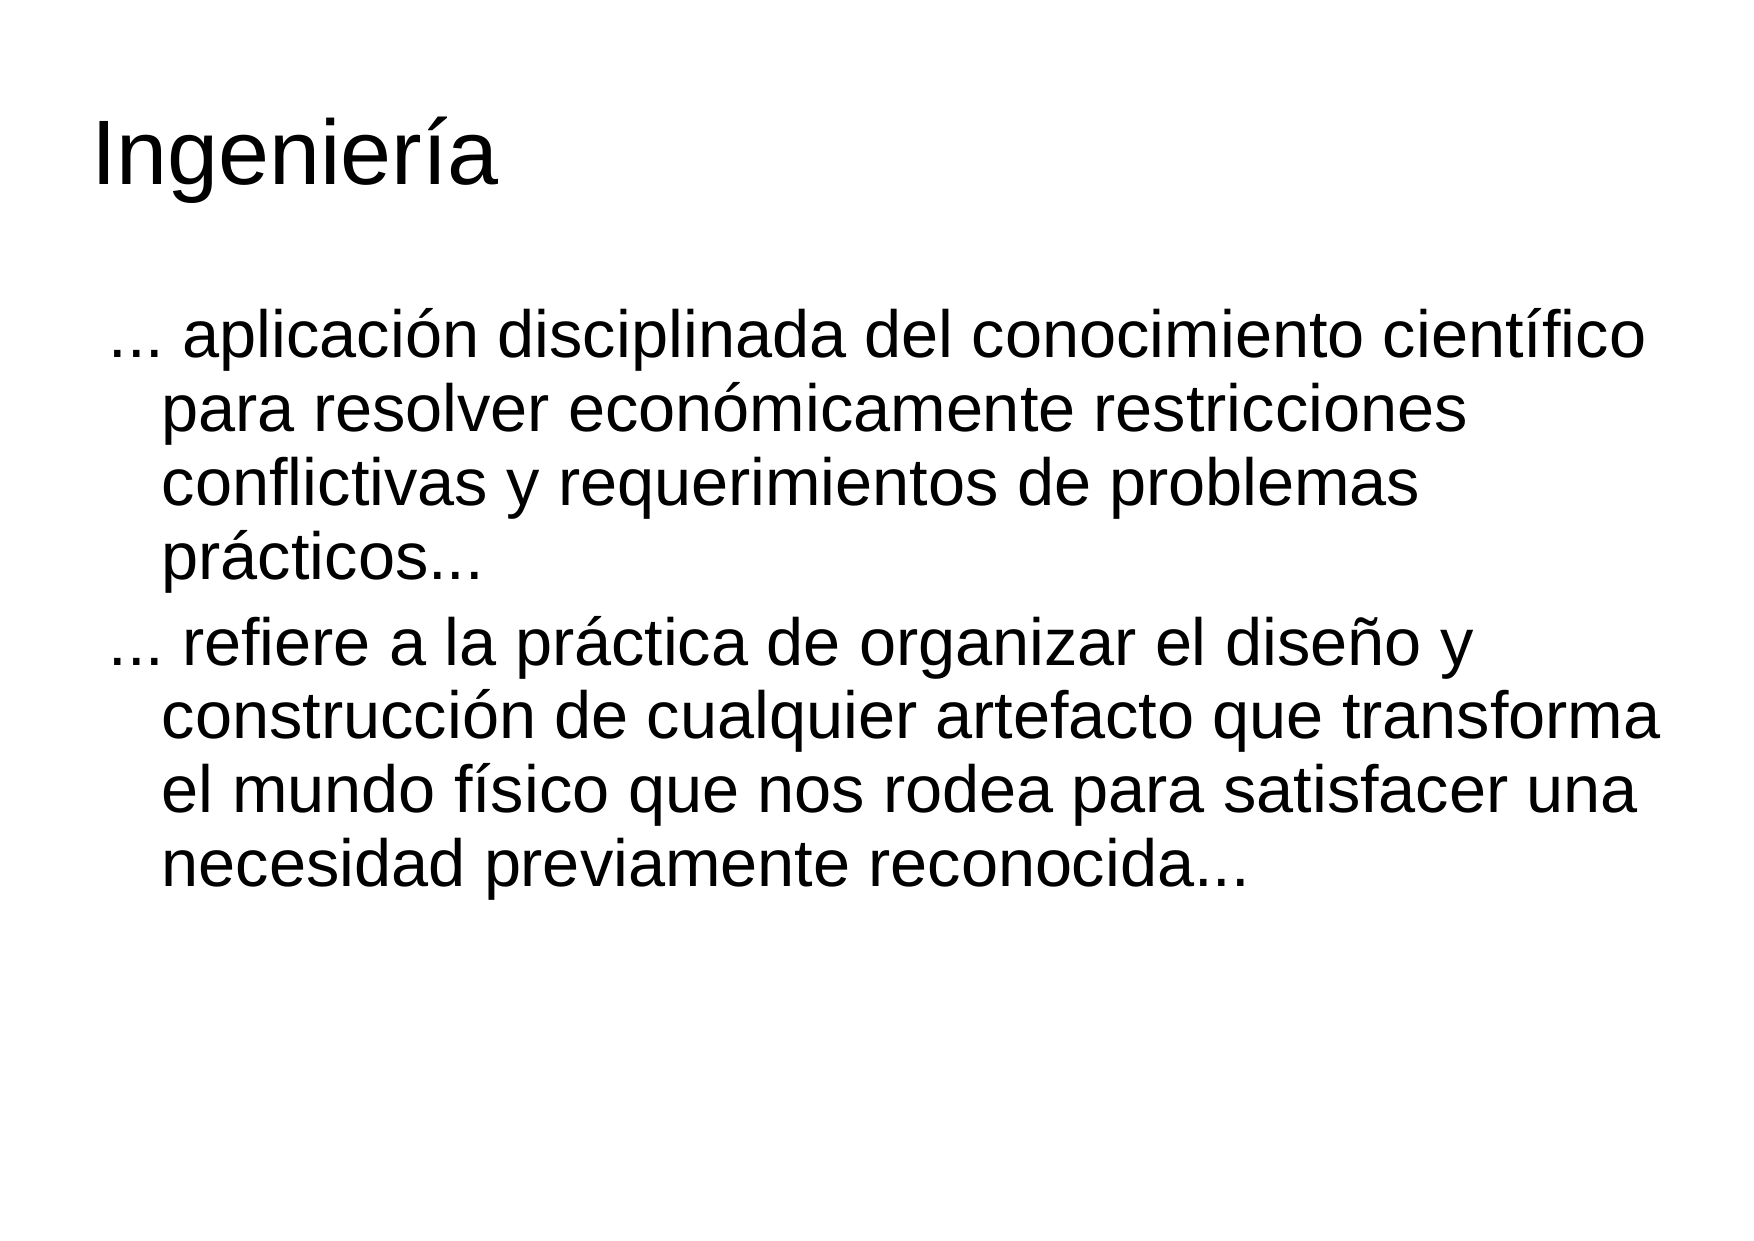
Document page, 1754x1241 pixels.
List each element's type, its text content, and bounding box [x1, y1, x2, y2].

title Ingeniería [87, 49, 1667, 257]
list ... aplicación disciplinada del conocimiento científico para resolver económicamente restricciones conflictivas y requerimientos de problemas prácticos... ... refiere a la práctica de organizar el diseño y construcción de cualquier artefacto que transforma el mundo físico que nos rodea para satisfacer una necesidad previamente reconocida... [87, 290, 1667, 1109]
